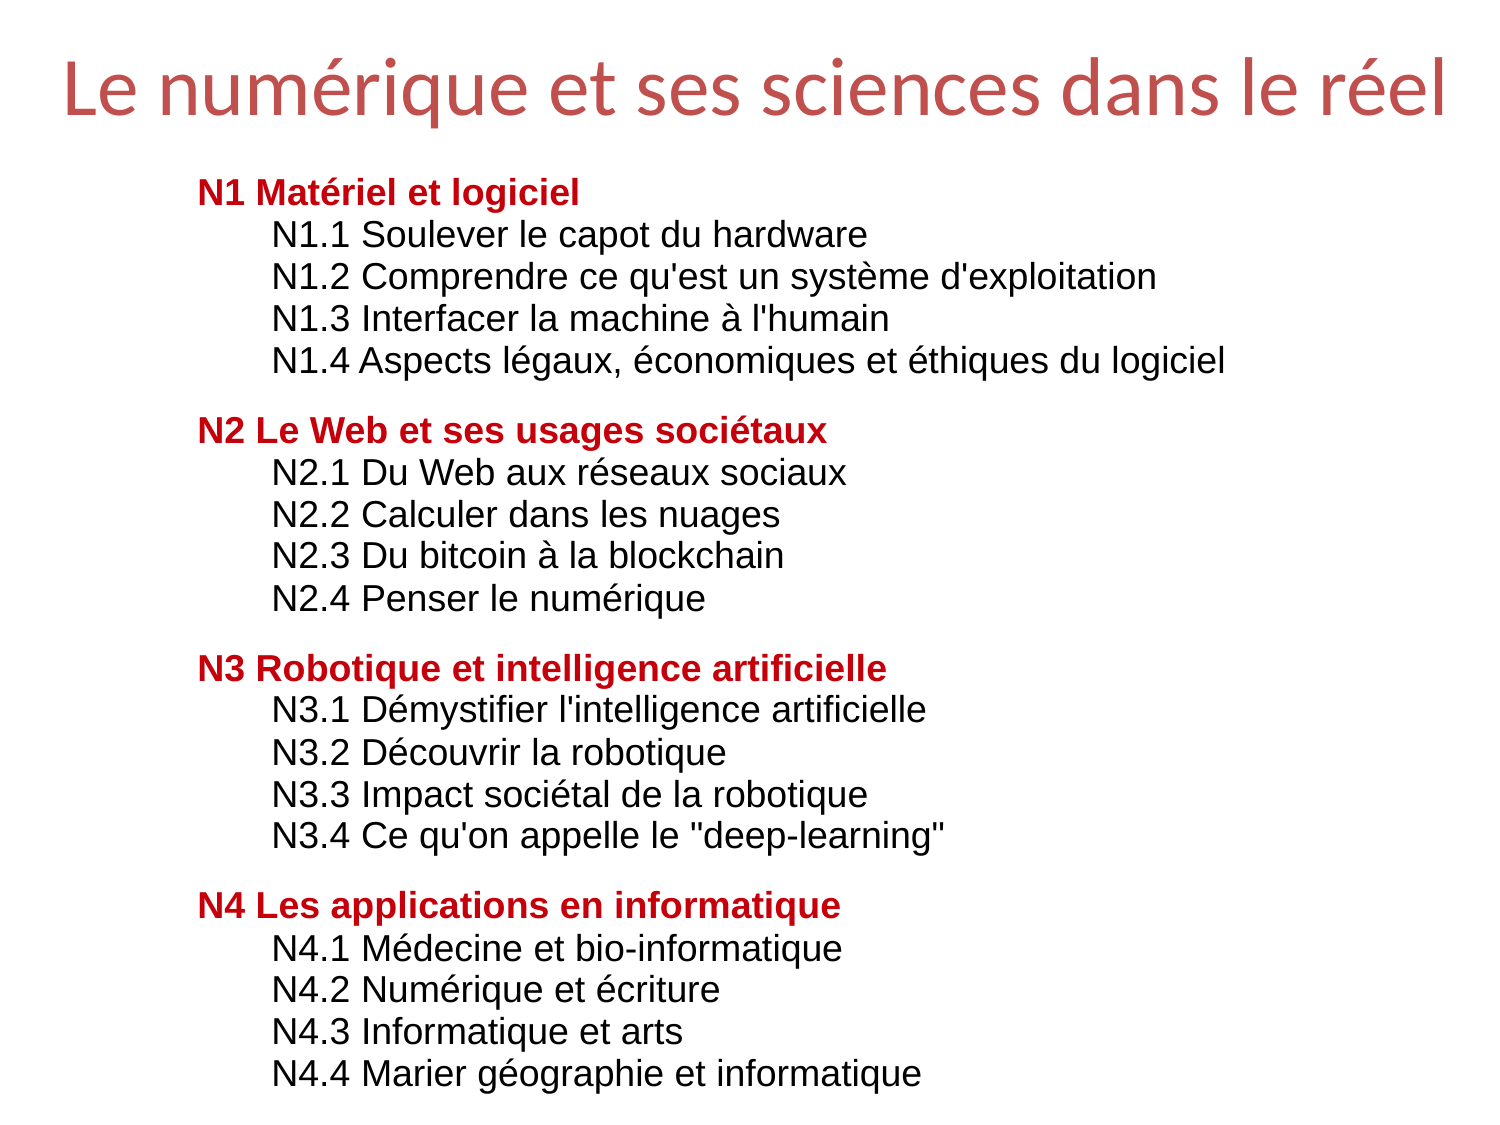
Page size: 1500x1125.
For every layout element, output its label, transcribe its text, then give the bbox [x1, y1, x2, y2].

text_box N1 Matériel et logiciel N1.1 Soulever le capot du hardware N1.2 Comprendre ce qu'est un système d'exploitation N1.3 Interfacer la machine à l'humain N1.4 Aspects légaux, économiques et éthiques du logiciel N2 Le Web et ses usages sociétaux N2.1 Du Web aux réseaux sociaux N2.2 Calculer dans les nuages N2.3 Du bitcoin à la blockchain N2.4 Penser le numérique N3 Robotique et intelligence artificielle N3.1 Démystifier l'intelligence artificielle N3.2 Découvrir la robotique N3.3 Impact sociétal de la robotique N3.4 Ce qu'on appelle le "deep-learning" N4 Les applications en informatique N4.1 Médecine et bio-informatique N4.2 Numérique et écriture N4.3 Informatique et arts N4.4 Marier géographie et informatique [182, 163, 1328, 1109]
title Le numérique et ses sciences dans le réel [29, 11, 1483, 152]
